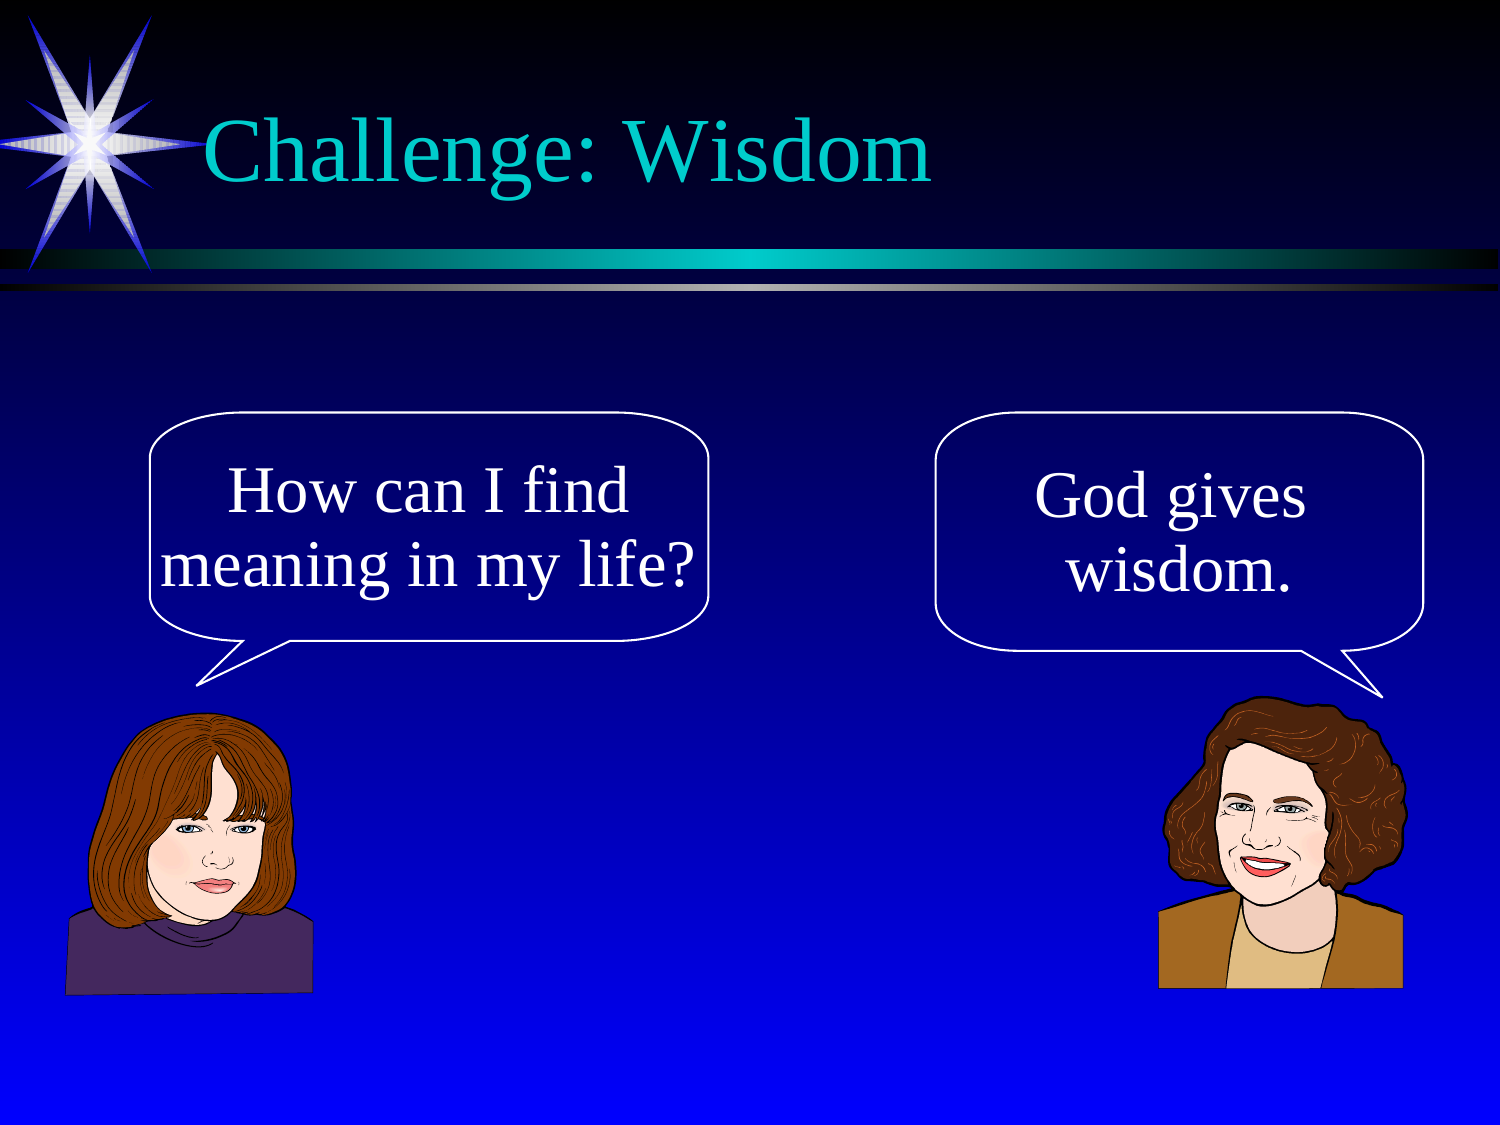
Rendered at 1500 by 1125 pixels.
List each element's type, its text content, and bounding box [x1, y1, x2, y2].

text_box How can I find meaning in my life? [149, 412, 709, 686]
text_box God gives wisdom. [935, 412, 1424, 698]
title Challenge: Wisdom [187, 56, 1463, 244]
chart [1158, 695, 1408, 989]
chart [64, 712, 314, 996]
